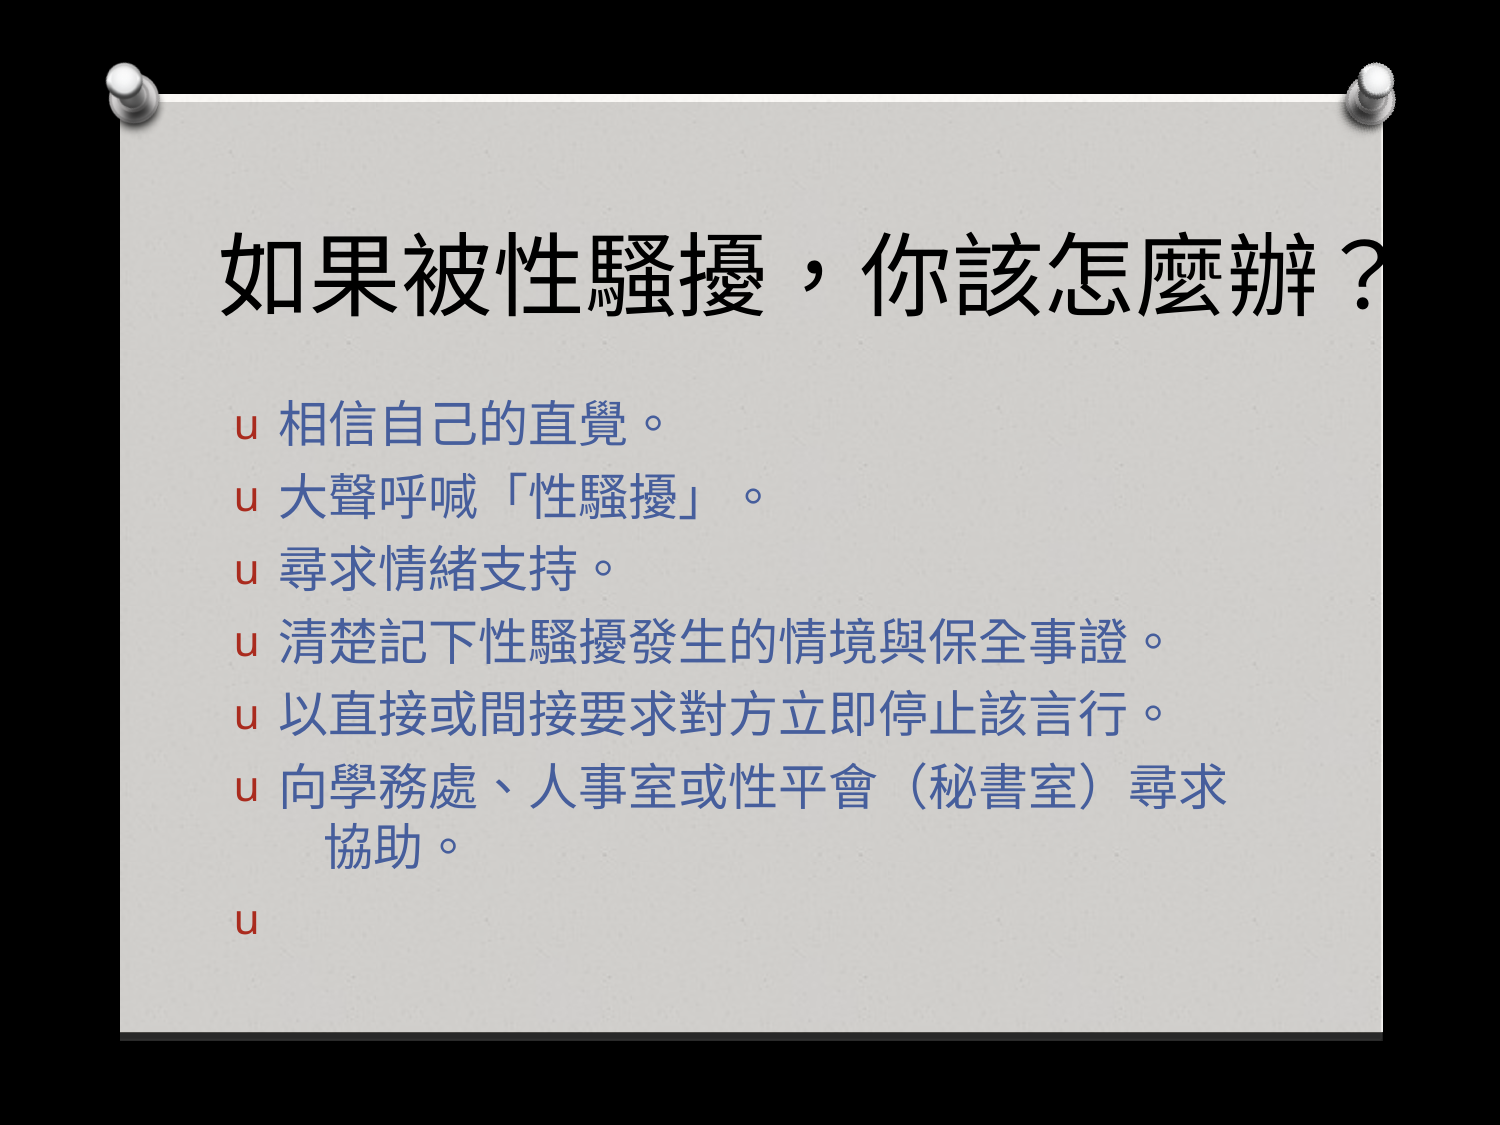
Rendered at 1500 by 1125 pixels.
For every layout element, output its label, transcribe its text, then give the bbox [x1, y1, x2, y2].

list 相信自己的直覺。 大聲呼喊「性騷擾」。 尋求情緒支持。 清楚記下性騷擾發生的情境與保全事證。 以直接或間接要求對方立即停止該言行。 向學務處、人事室或性平會（秘書室）尋求協助。 [218, 385, 1282, 905]
title 如果被性騷擾，你該怎麼辦？ [159, 184, 1378, 336]
